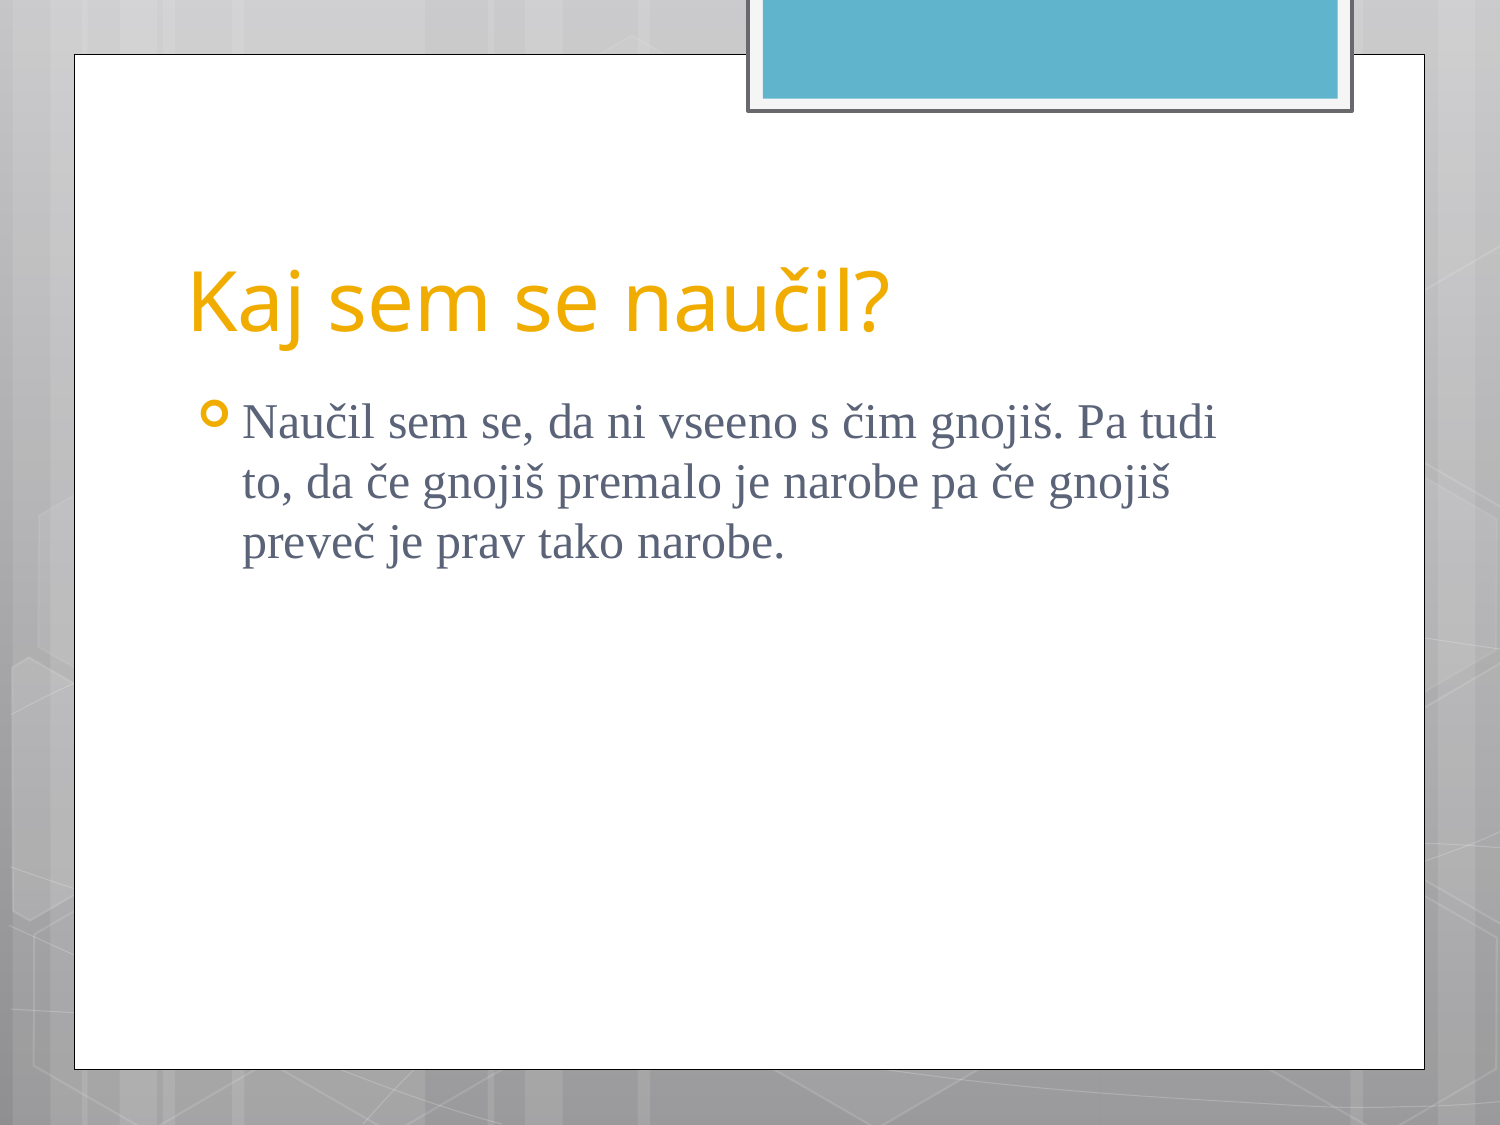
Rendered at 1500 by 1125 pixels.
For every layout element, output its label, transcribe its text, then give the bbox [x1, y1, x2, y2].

list Naučil sem se, da ni vseeno s čim gnojiš. Pa tudi to, da če gnojiš premalo je narobe pa če gnojiš preveč je prav tako narobe. [171, 381, 1283, 957]
title Kaj sem se naučil? [171, 168, 1324, 356]
